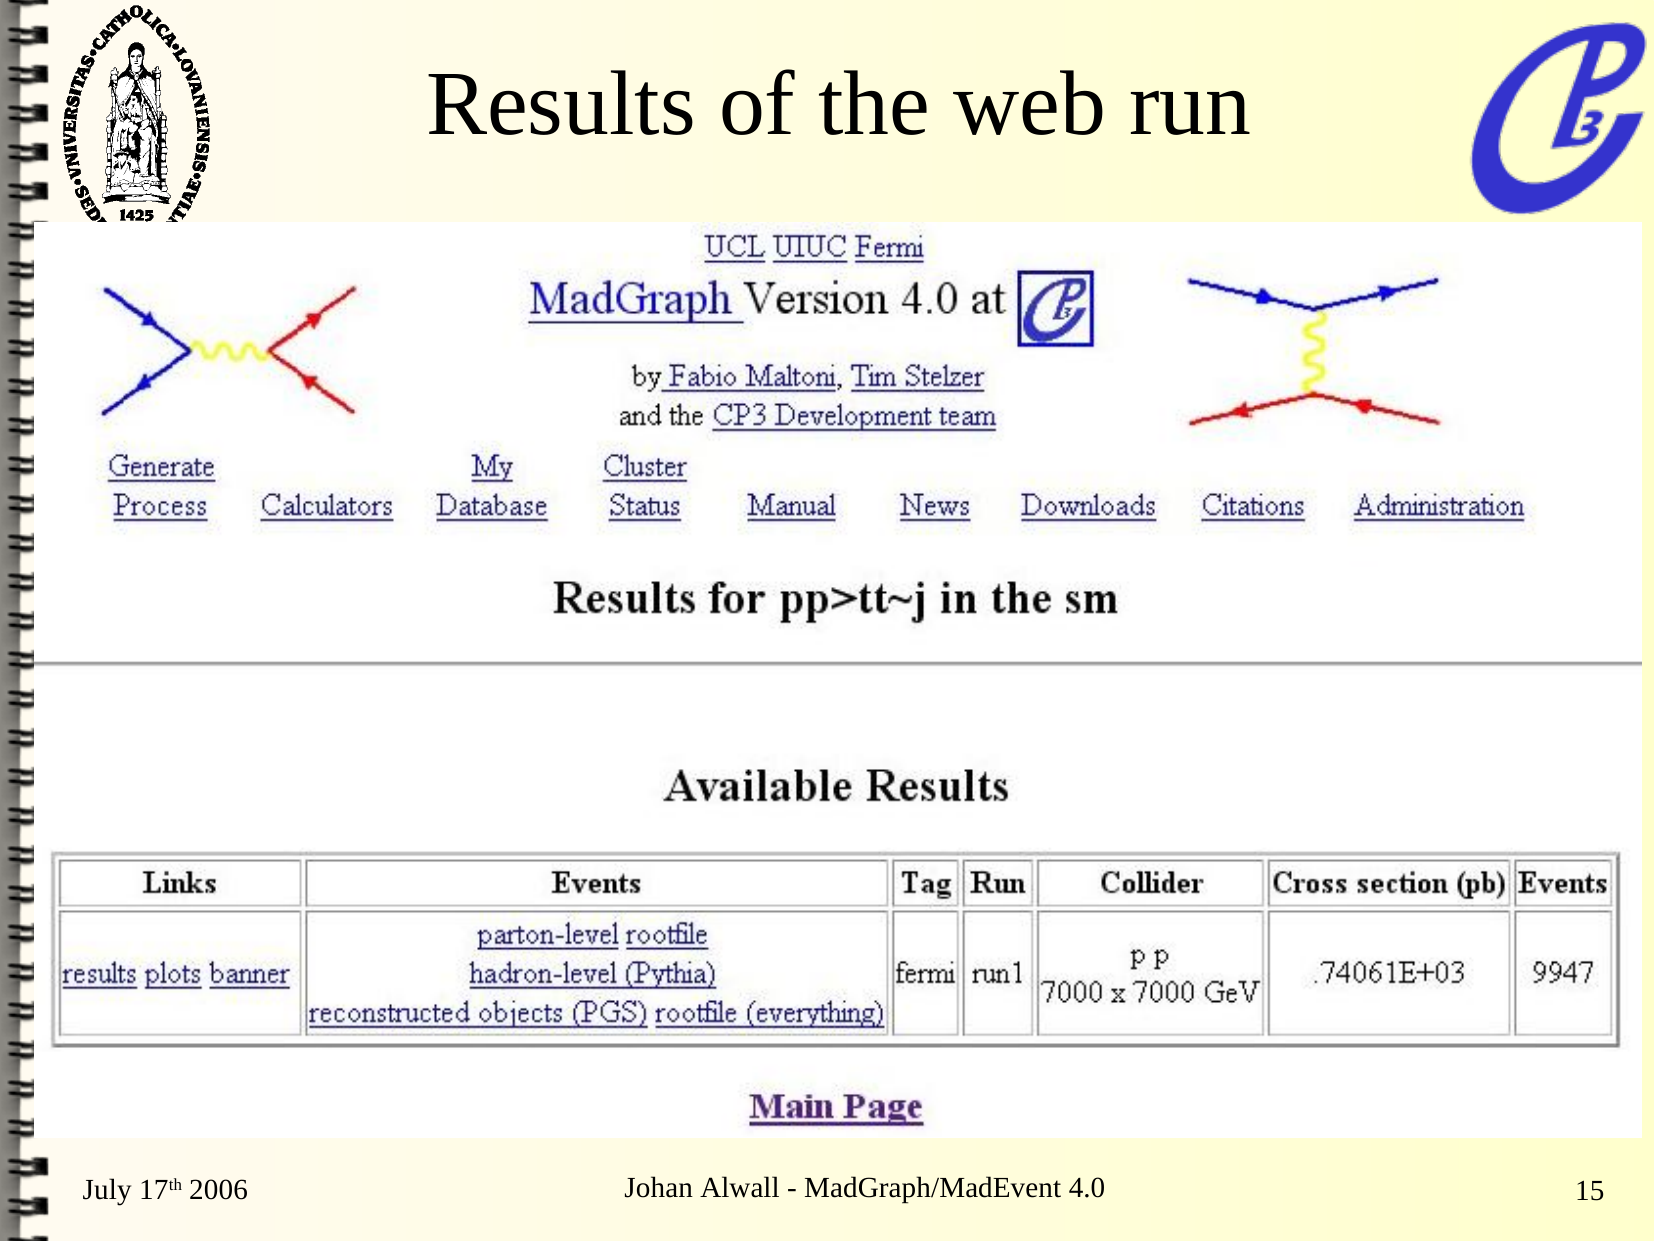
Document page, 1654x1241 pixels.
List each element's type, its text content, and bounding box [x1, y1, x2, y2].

picture [1467, 14, 1654, 216]
title Results of the web run [234, 0, 1445, 208]
picture [0, 0, 1654, 1241]
